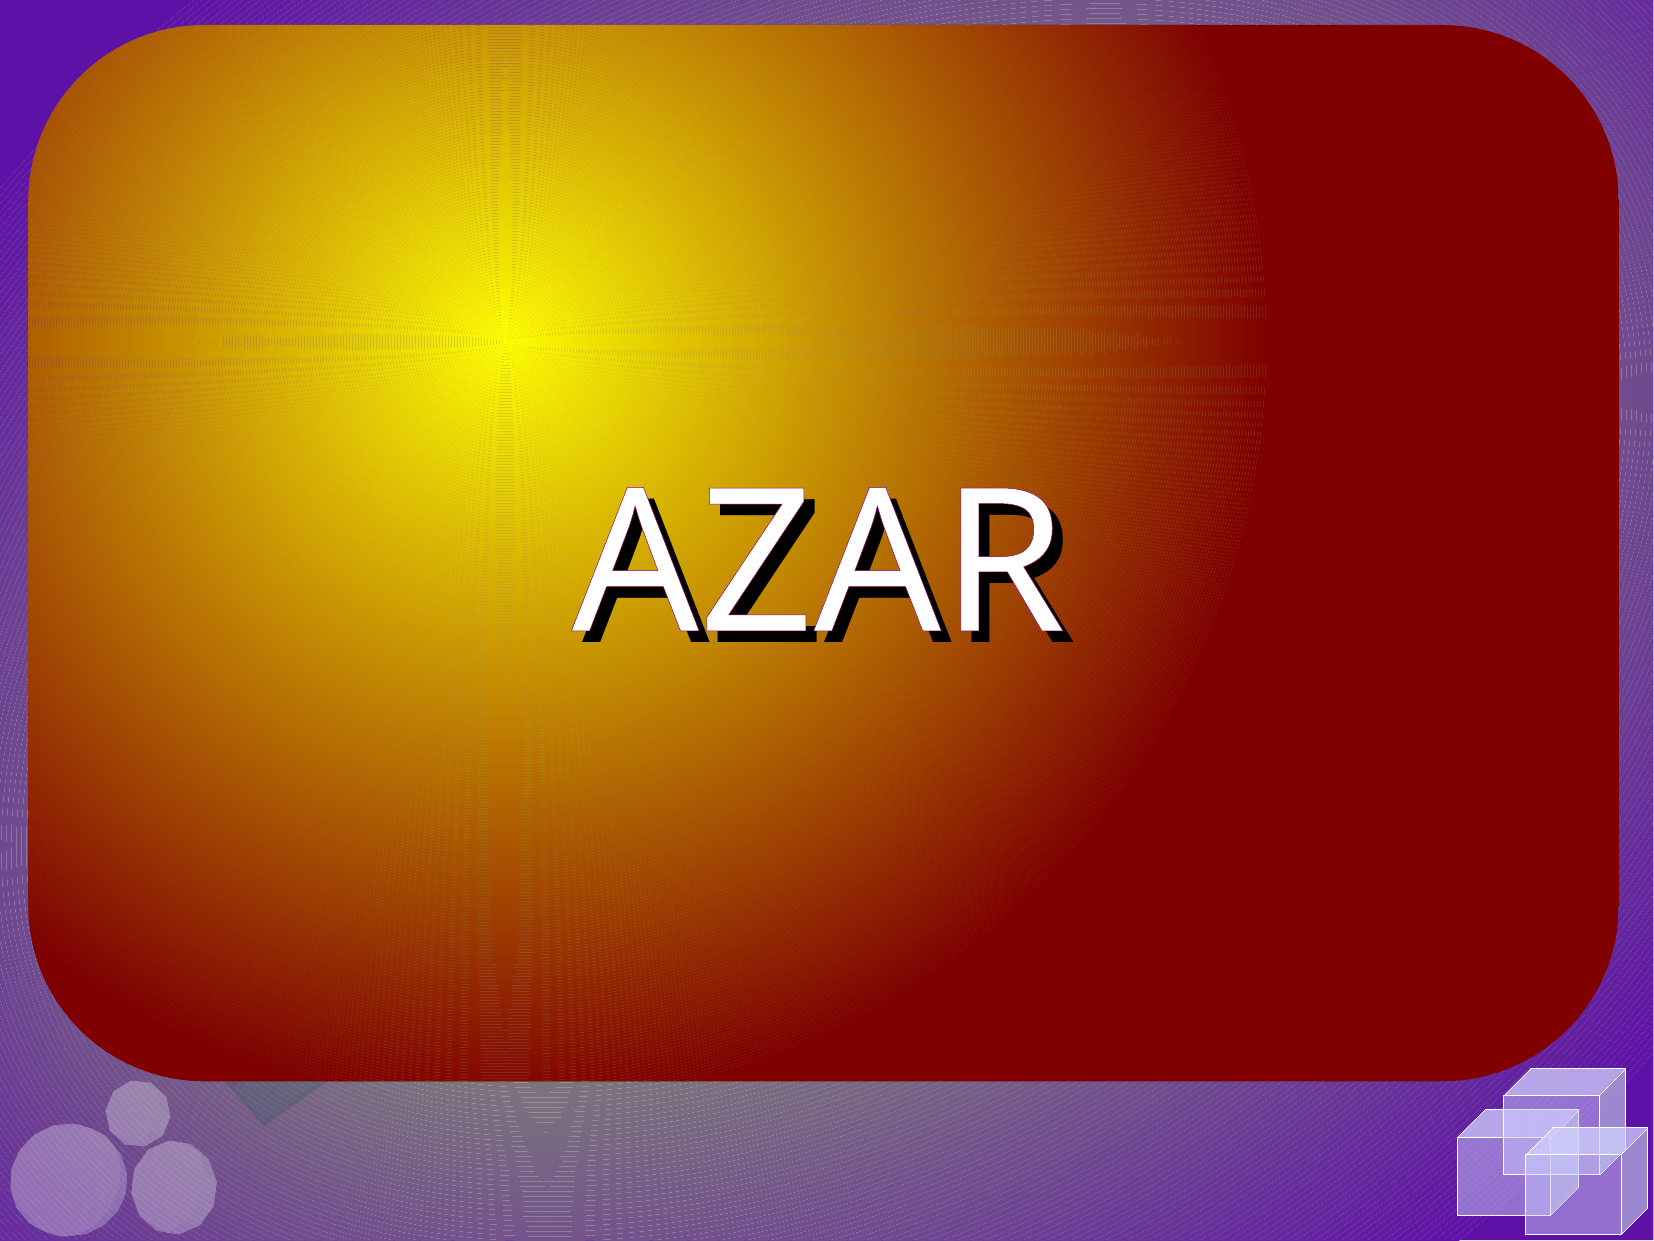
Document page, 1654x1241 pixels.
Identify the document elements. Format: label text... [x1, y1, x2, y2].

text_box AZAR [168, 409, 1469, 707]
text_box [28, 24, 1619, 1082]
